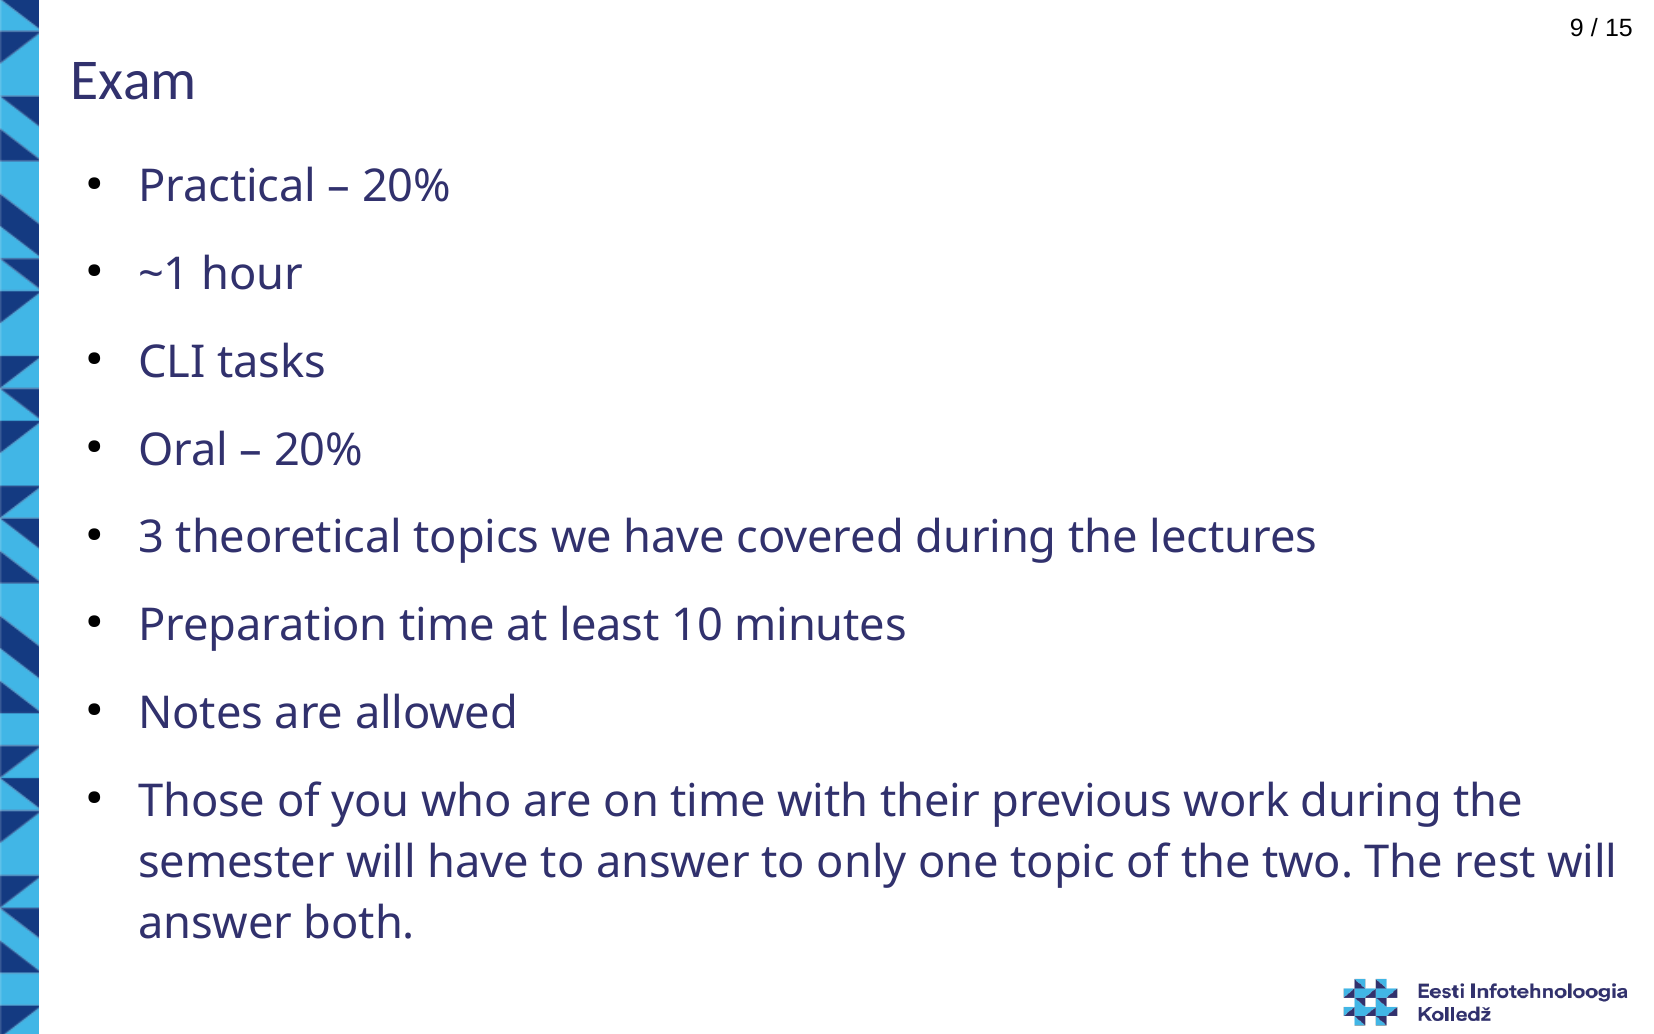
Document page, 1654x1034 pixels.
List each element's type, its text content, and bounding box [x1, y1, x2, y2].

list Practical – 20% ~1 hour CLI tasks Oral – 20% 3 theoretical topics we have covered during the lectures Preparation time at least 10 minutes Notes are allowed Those of you who are on time with their previous work during the semester will have to answer to only one topic of the two. The rest will answer both. [68, 153, 1630, 957]
title Exam [70, 52, 1630, 120]
